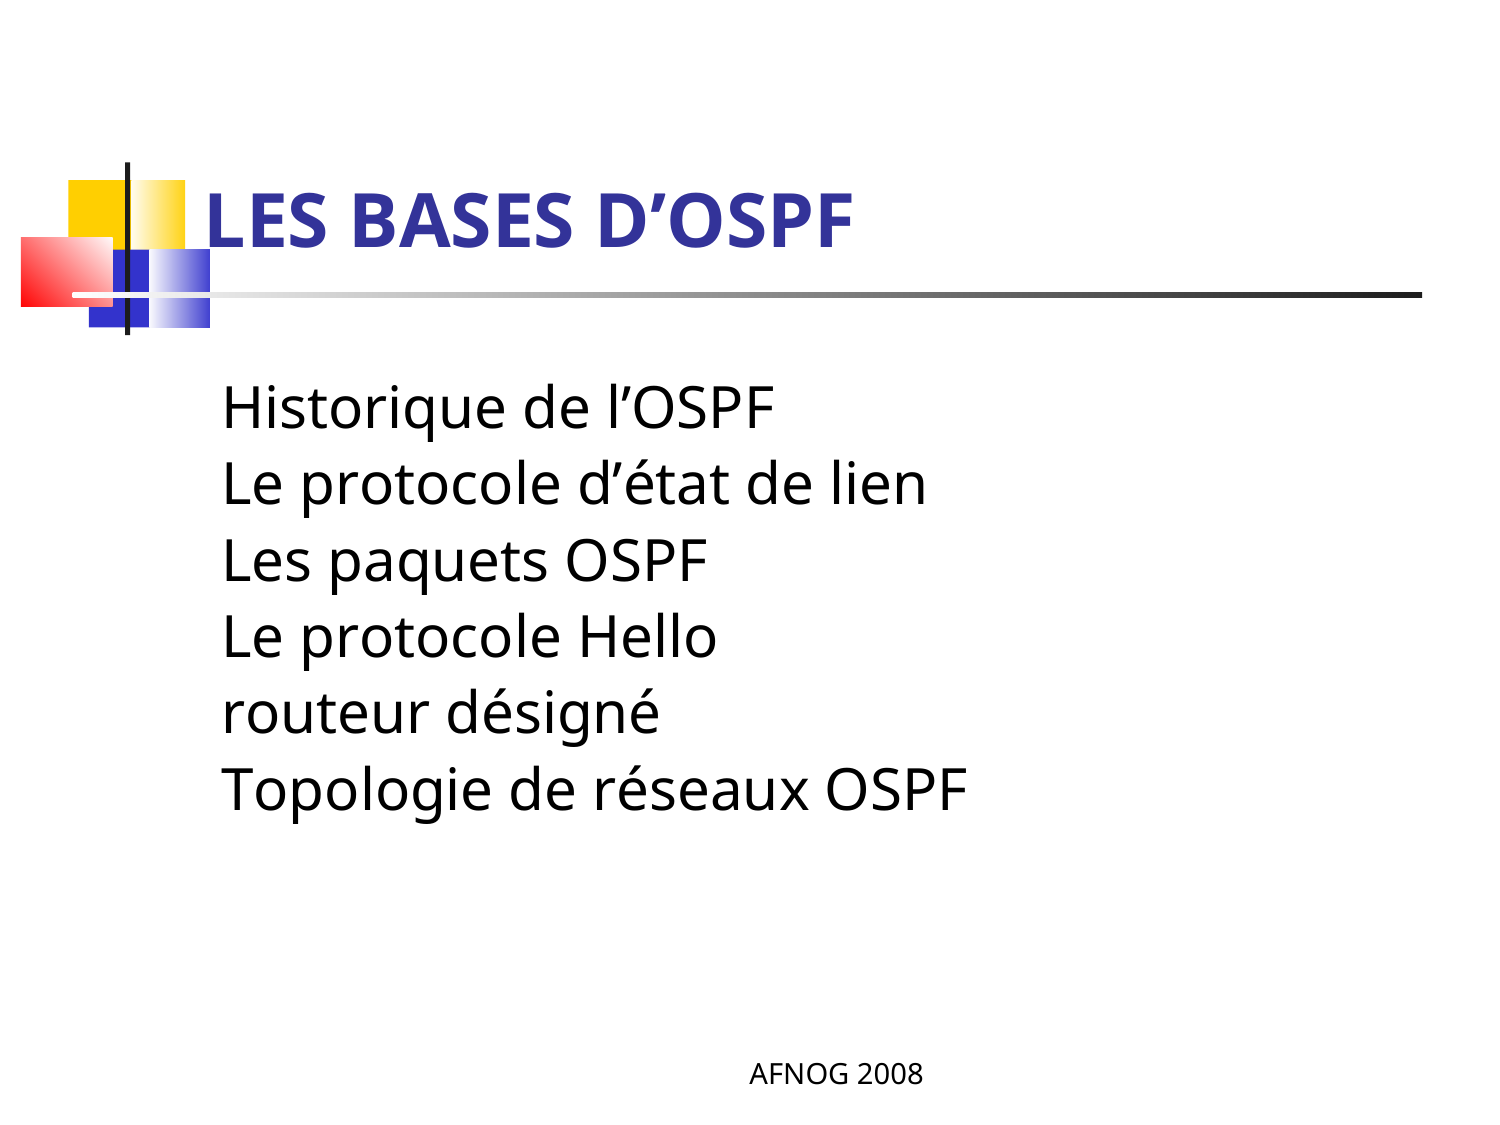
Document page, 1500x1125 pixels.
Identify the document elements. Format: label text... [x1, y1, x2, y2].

title LES BASES D’OSPF [188, 90, 1468, 275]
list Historique de l’OSPF Le protocole d’état de lien Les paquets OSPF Le protocole Hello routeur désigné Topologie de réseaux OSPF [206, 277, 1447, 1125]
